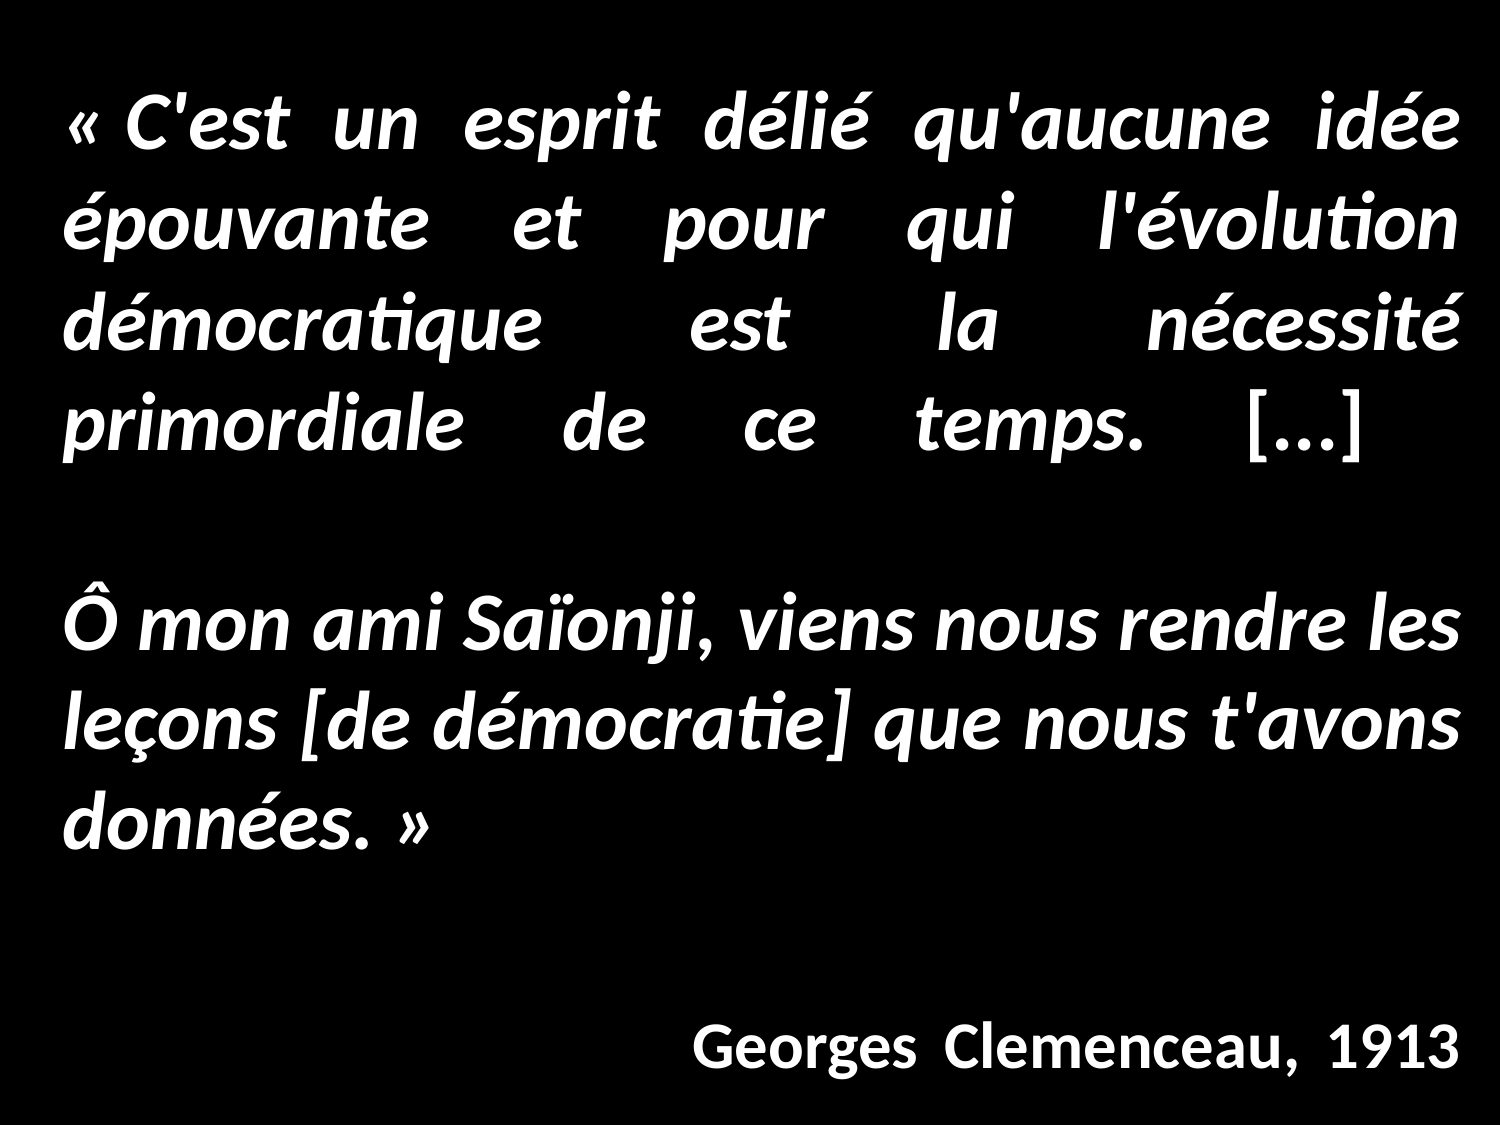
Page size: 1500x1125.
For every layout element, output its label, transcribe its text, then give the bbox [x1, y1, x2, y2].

title « C'est un esprit délié qu'aucune idée épouvante et pour qui l'évolution démocratique est la nécessité primordiale de ce temps. [...] Ô mon ami Saïonji, viens nous rendre les leçons [de démocratie] que nous t'avons données. » Georges Clemenceau, 1913 [47, 397, 1477, 976]
